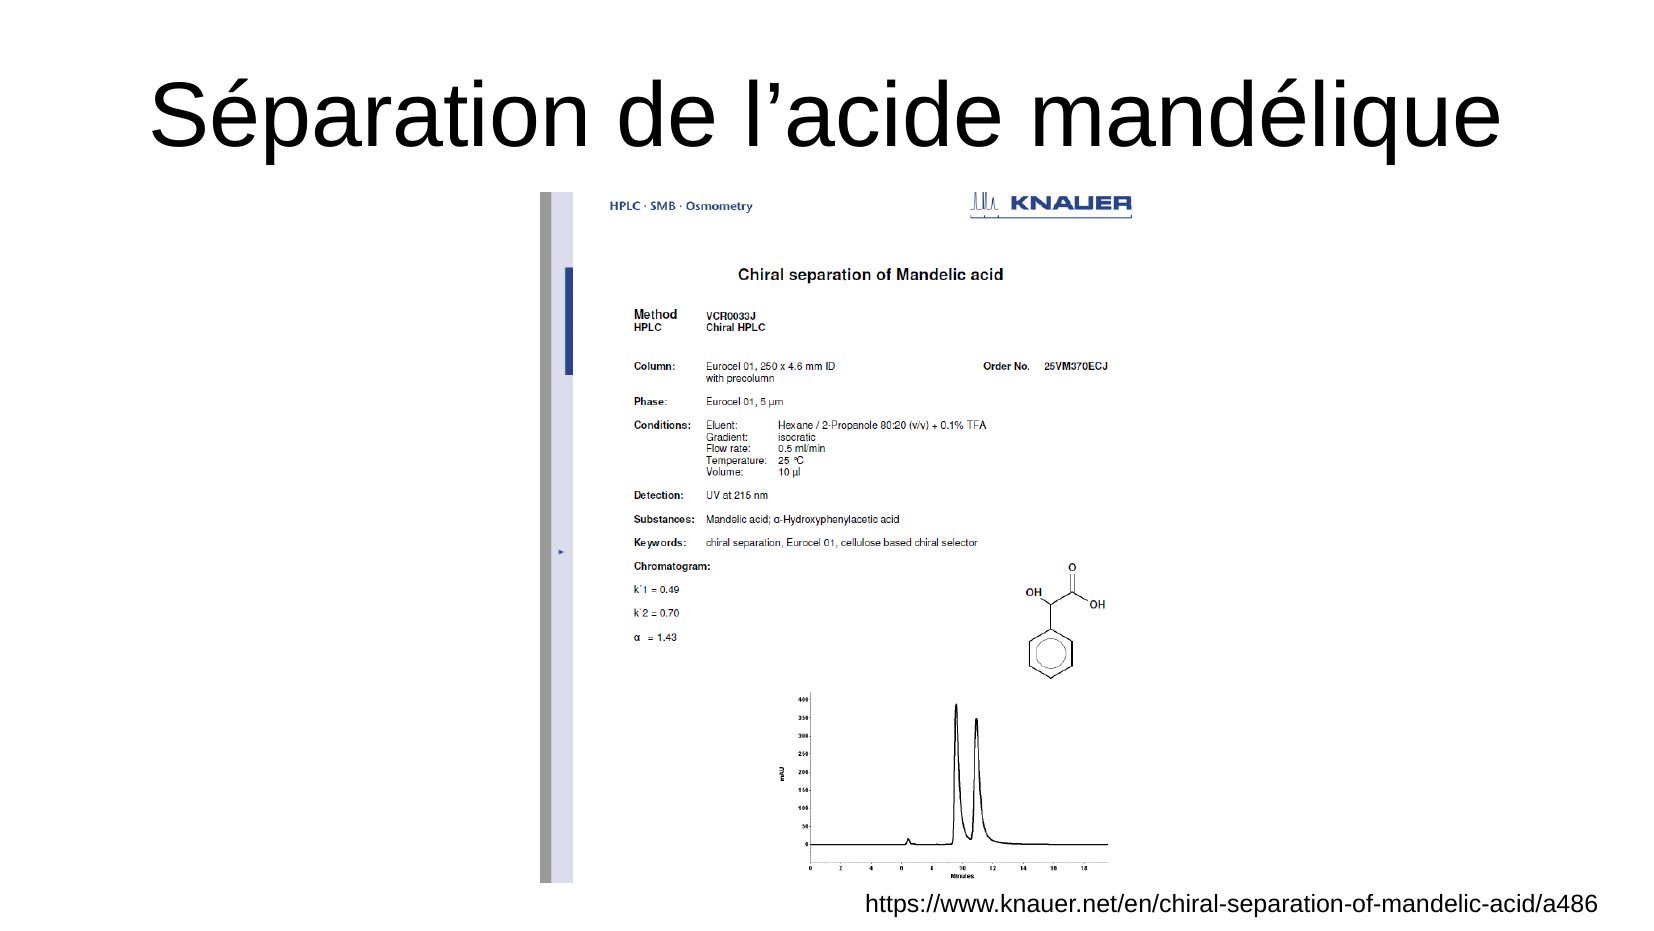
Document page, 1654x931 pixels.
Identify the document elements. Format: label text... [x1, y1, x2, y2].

picture [540, 192, 1158, 883]
title Séparation de l’acide mandélique [82, 37, 1571, 193]
text_box https://www.knauer.net/en/chiral-separation-of-mandelic-acid/a486 [850, 882, 1654, 931]
